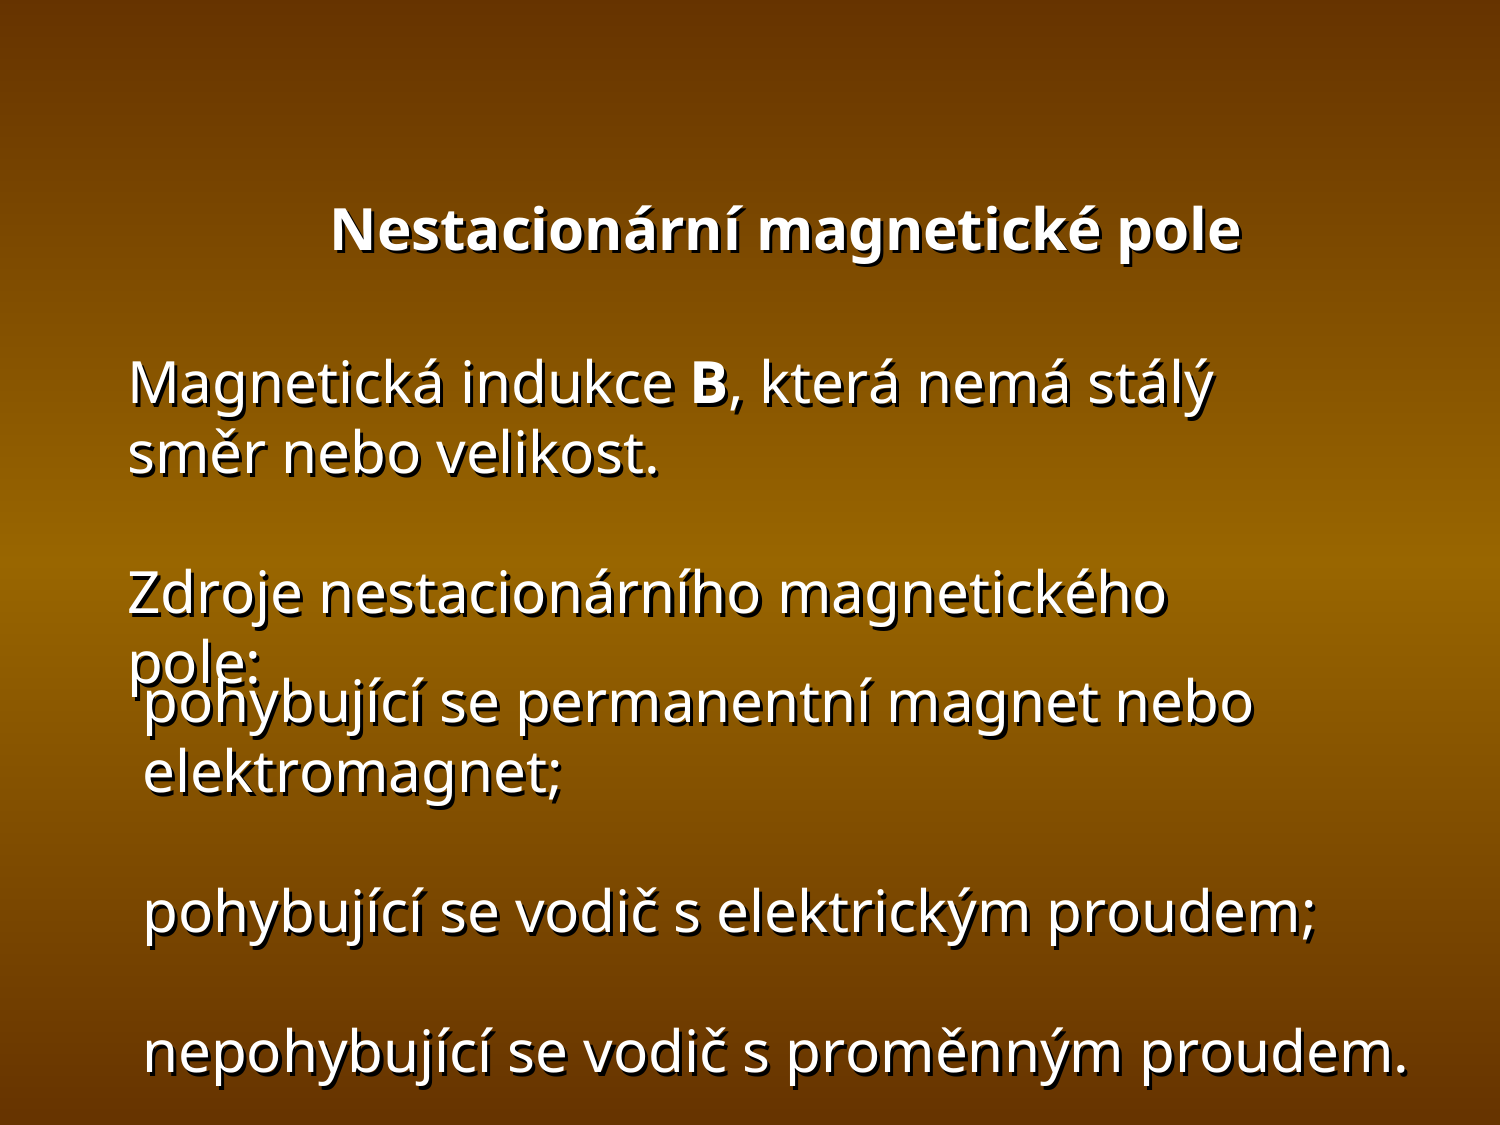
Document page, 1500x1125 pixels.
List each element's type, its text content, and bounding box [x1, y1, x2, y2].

text_box pohybující se permanentní magnet nebo elektromagnet; pohybující se vodič s elektrickým proudem; nepohybující se vodič s proměnným proudem. [127, 656, 1500, 1093]
text_box Magnetická indukce B, která nemá stálý směr nebo velikost. Zdroje nestacionárního magnetického pole: [112, 338, 1329, 764]
text_box Nestacionární magnetické pole [314, 184, 1257, 271]
